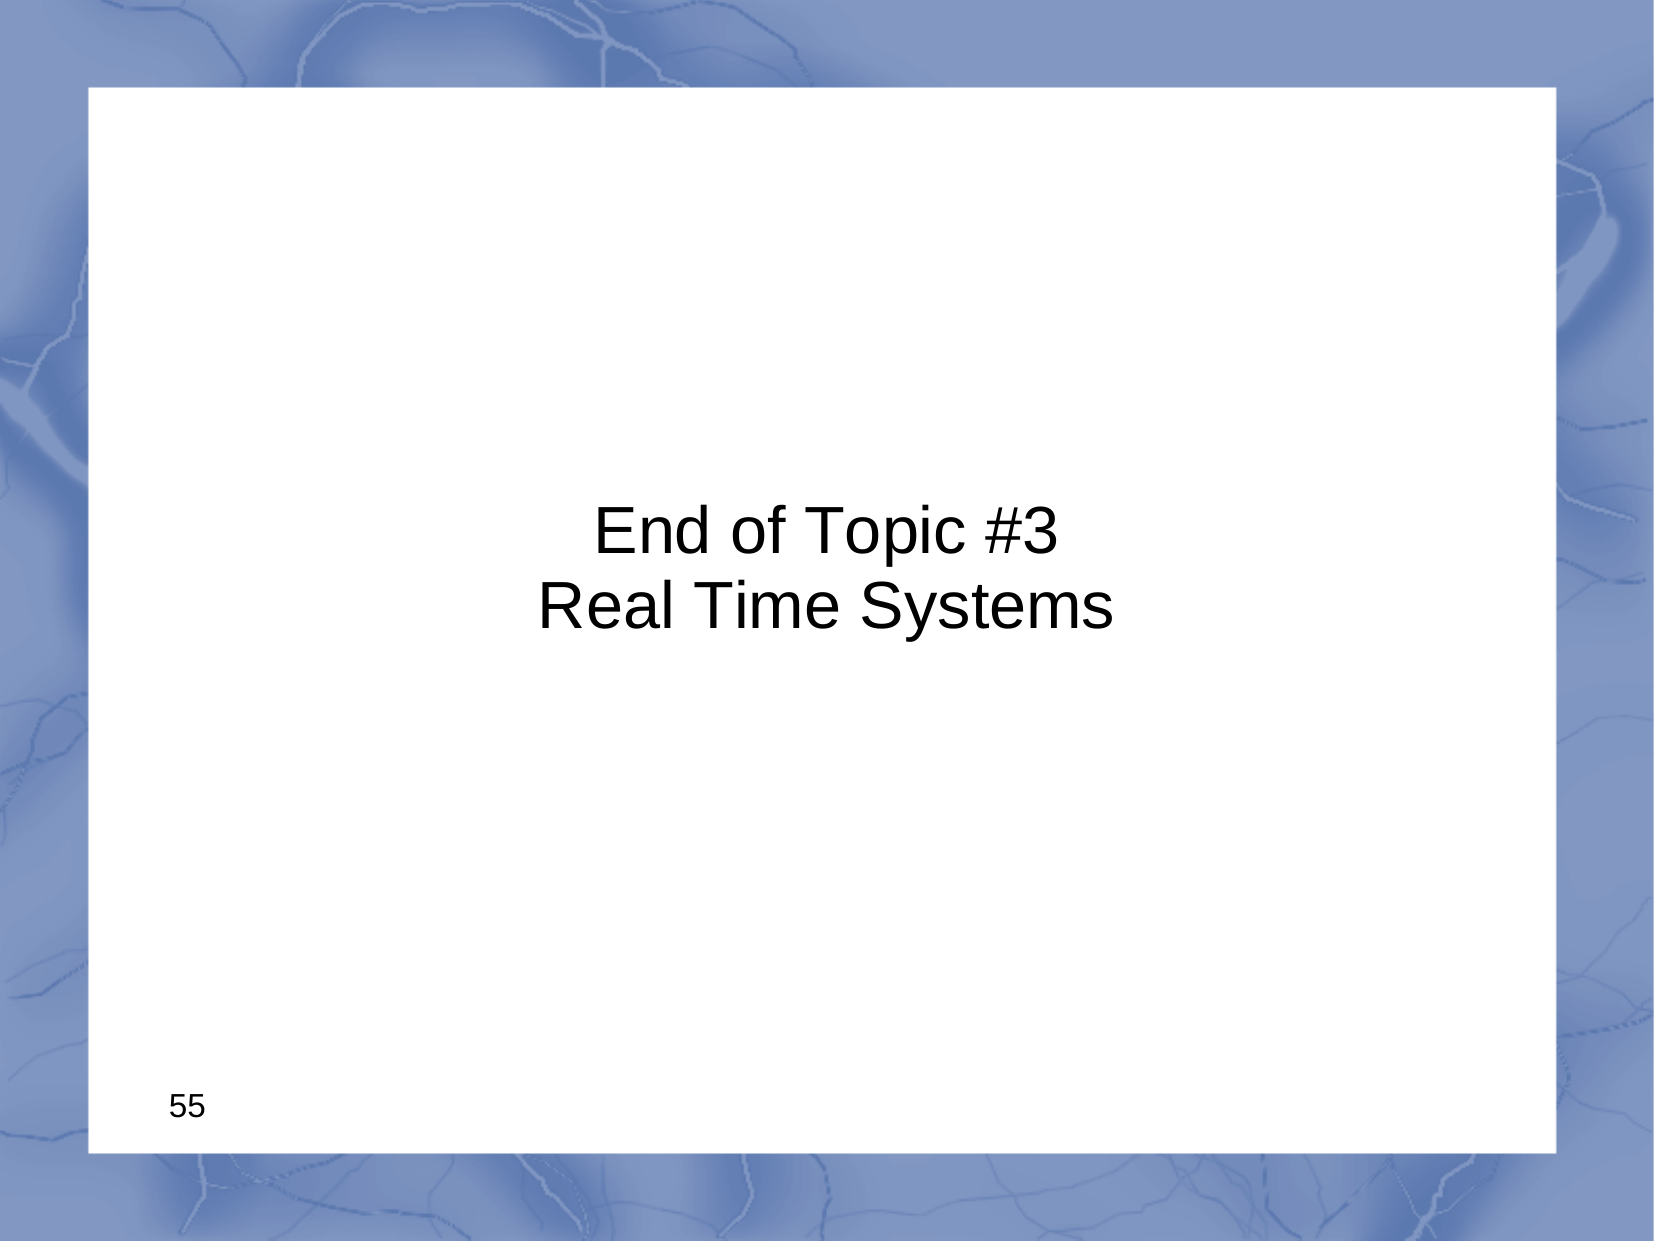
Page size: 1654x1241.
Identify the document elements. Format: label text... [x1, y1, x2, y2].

picture [0, 0, 1654, 1241]
subtitle End of Topic #3 Real Time Systems [118, 492, 1536, 643]
